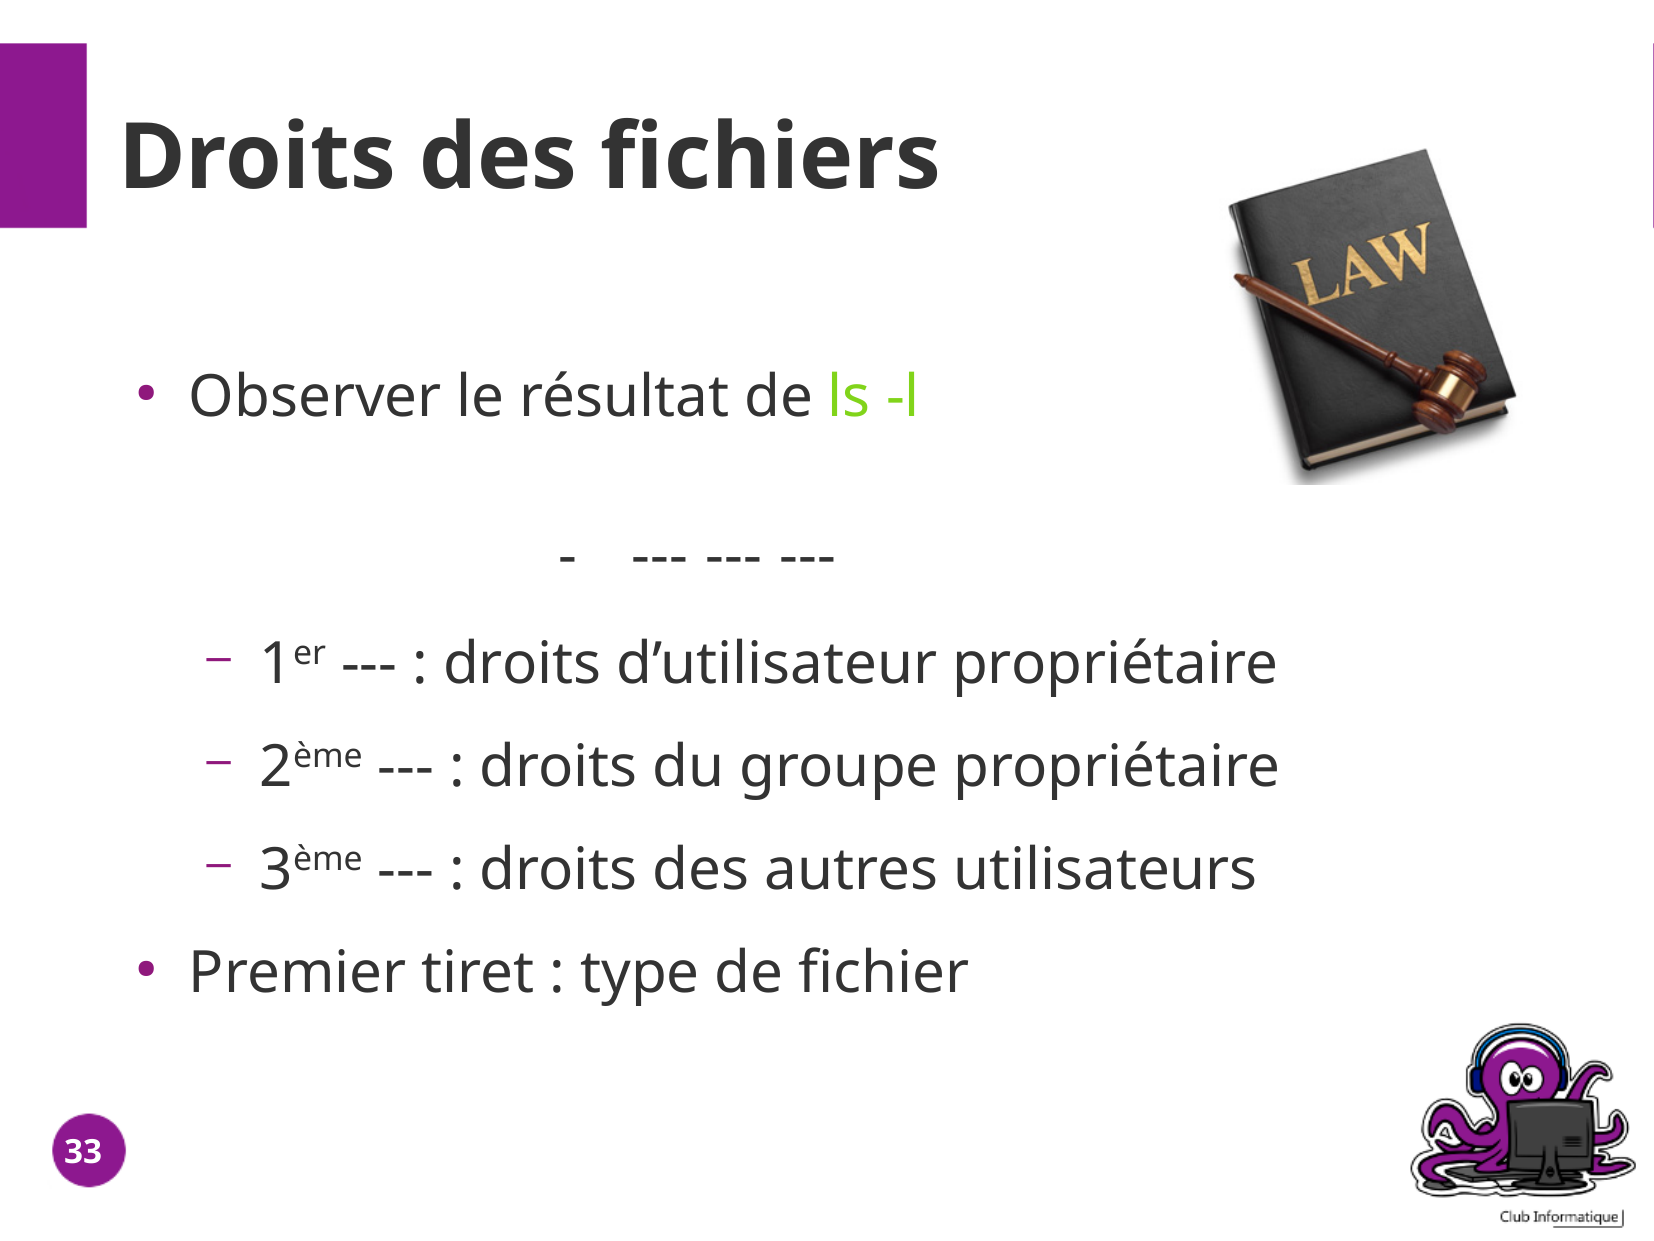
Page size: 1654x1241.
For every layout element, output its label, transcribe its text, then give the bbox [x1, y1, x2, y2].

list Observer le résultat de ls -l - --- --- --- 1er --- : droits d’utilisateur propriétaire 2ème --- : droits du groupe propriétaire 3ème --- : droits des autres utilisateurs Premier tiret : type de fichier [118, 354, 1536, 1074]
picture [0, 0, 1654, 1241]
title Droits des fichiers [118, 49, 1571, 257]
